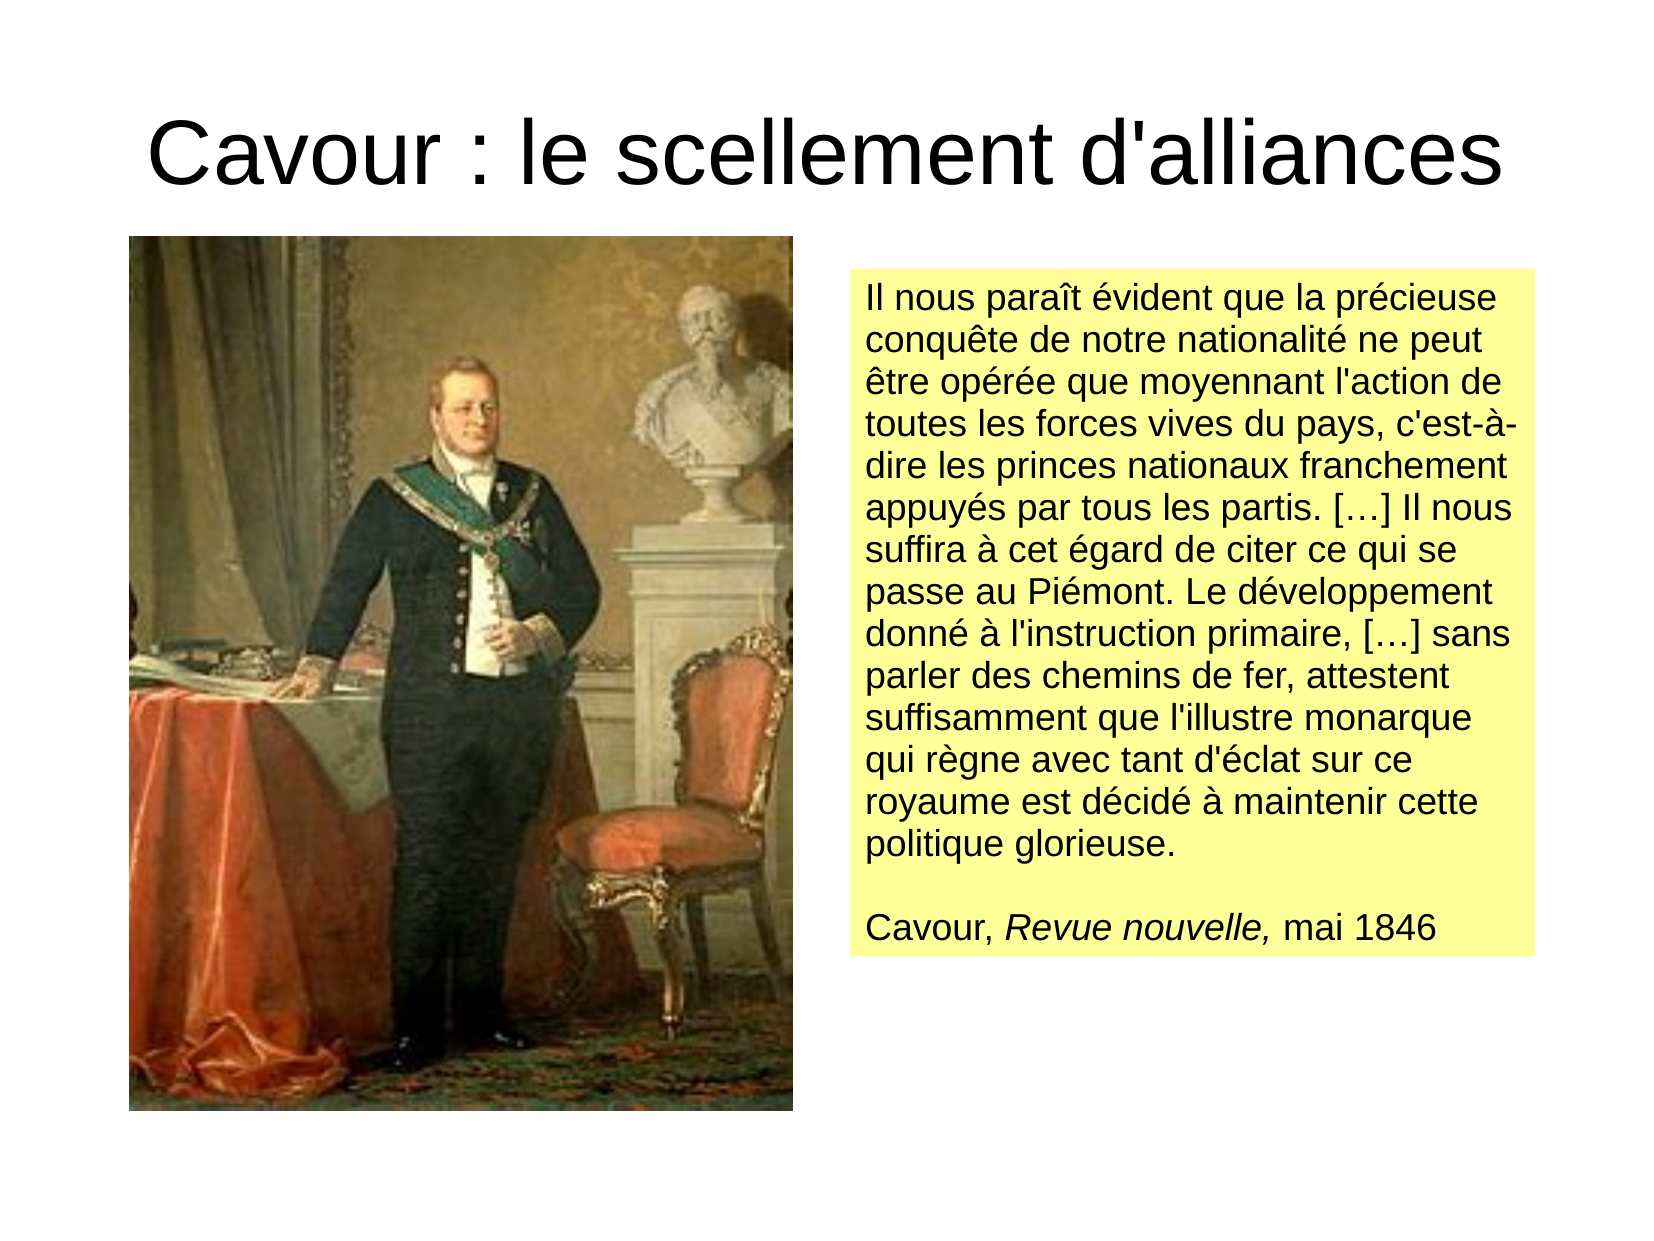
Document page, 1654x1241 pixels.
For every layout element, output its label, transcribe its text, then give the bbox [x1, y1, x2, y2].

picture [129, 236, 793, 1111]
text_box Il nous paraît évident que la précieuse conquête de notre nationalité ne peut être opérée que moyennant l'action de toutes les forces vives du pays, c'est-à-dire les princes nationaux franchement appuyés par tous les partis. […] Il nous suffira à cet égard de citer ce qui se passe au Piémont. Le développement donné à l'instruction primaire, […] sans parler des chemins de fer, attestent suffisamment que l'illustre monarque qui règne avec tant d'éclat sur ce royaume est décidé à maintenir cette politique glorieuse. Cavour, Revue nouvelle, mai 1846 [850, 269, 1536, 957]
title Cavour : le scellement d'alliances [82, 49, 1571, 257]
